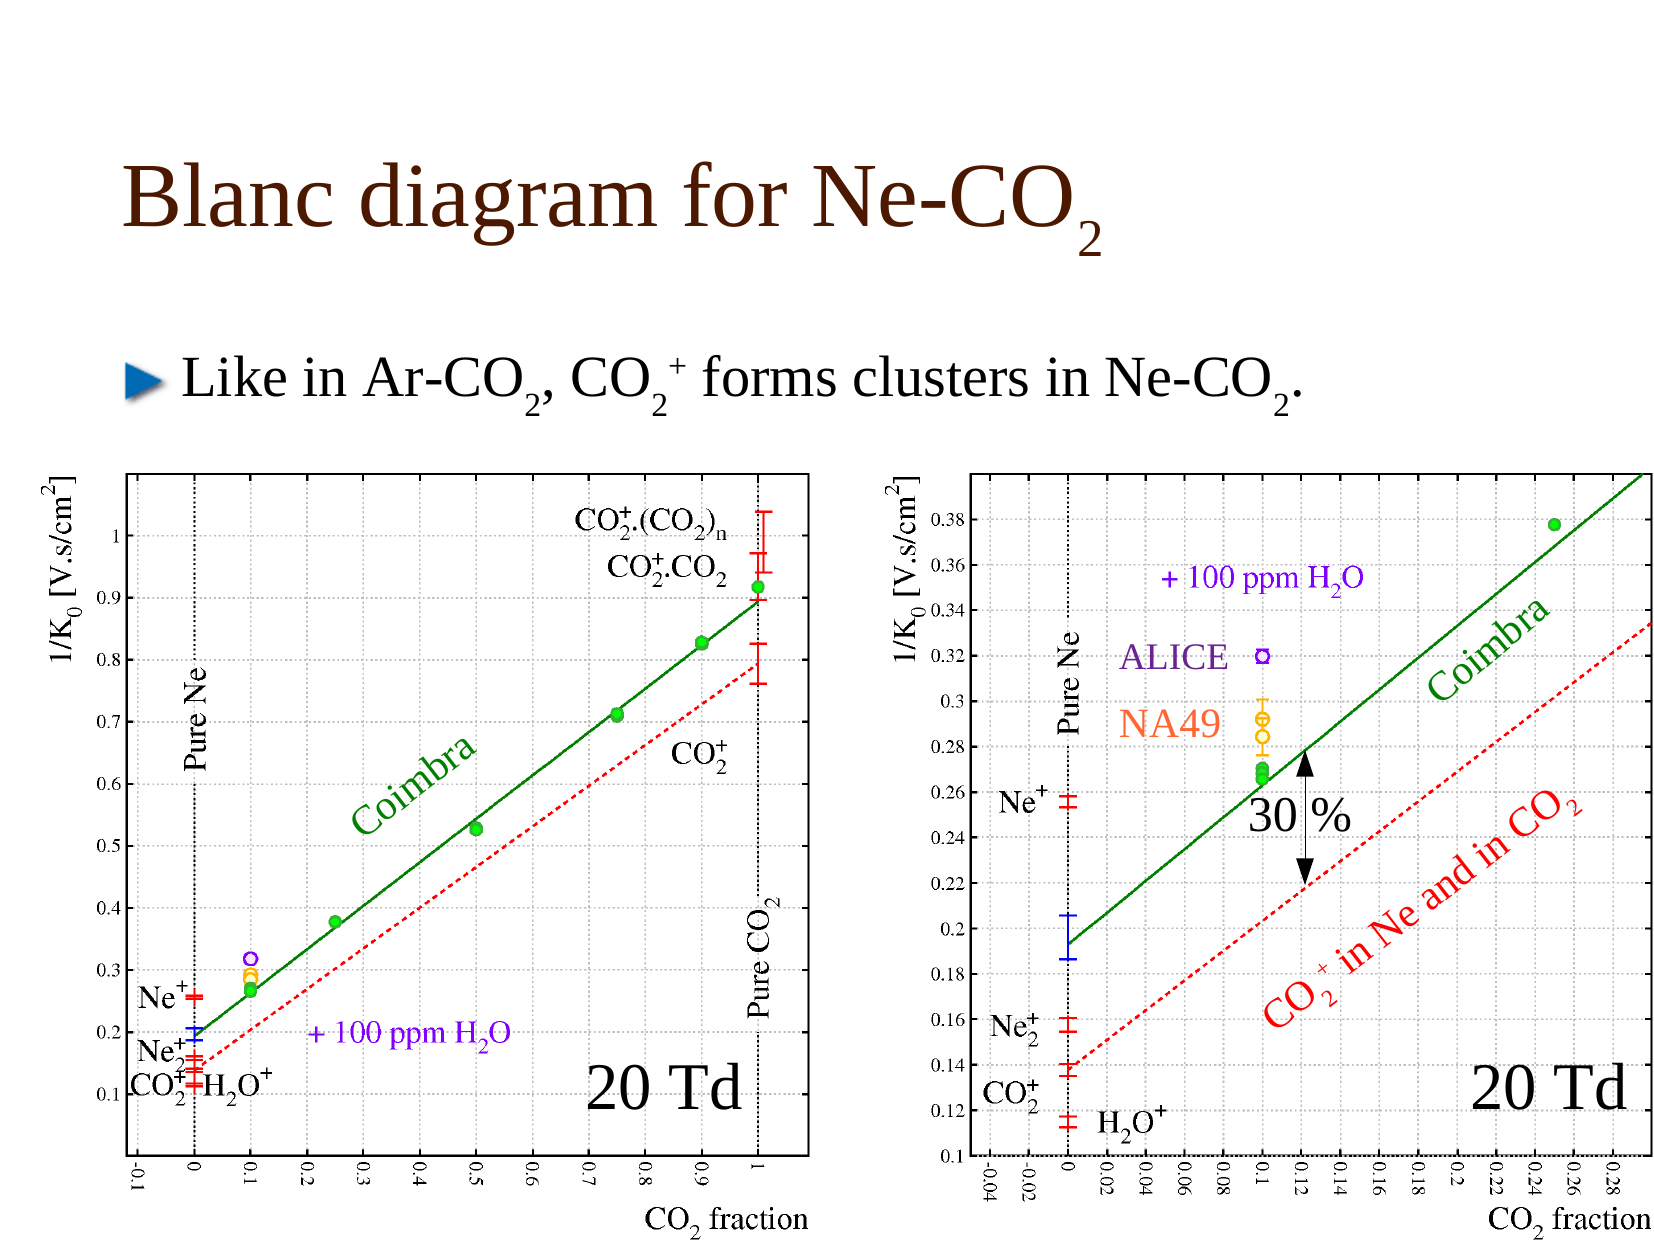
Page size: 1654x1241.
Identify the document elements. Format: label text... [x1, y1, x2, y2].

text_box 30 % [1247, 787, 1353, 848]
text_box NA49 [1118, 700, 1222, 752]
picture [885, 472, 1653, 1241]
text_box 20 Td [585, 1050, 744, 1131]
title Blanc diagram for Ne-CO2 [121, 102, 1534, 311]
text_box ALICE [1118, 635, 1230, 682]
list Like in Ar-CO2, CO2+ forms clusters in Ne-CO2. [121, 344, 1534, 1065]
text_box Coimbra [1415, 584, 1561, 717]
text_box CO2+ in Ne and in CO2 [1252, 769, 1590, 1052]
picture [41, 472, 810, 1241]
text_box 20 Td [1470, 1050, 1629, 1131]
text_box Coimbra [340, 721, 487, 852]
